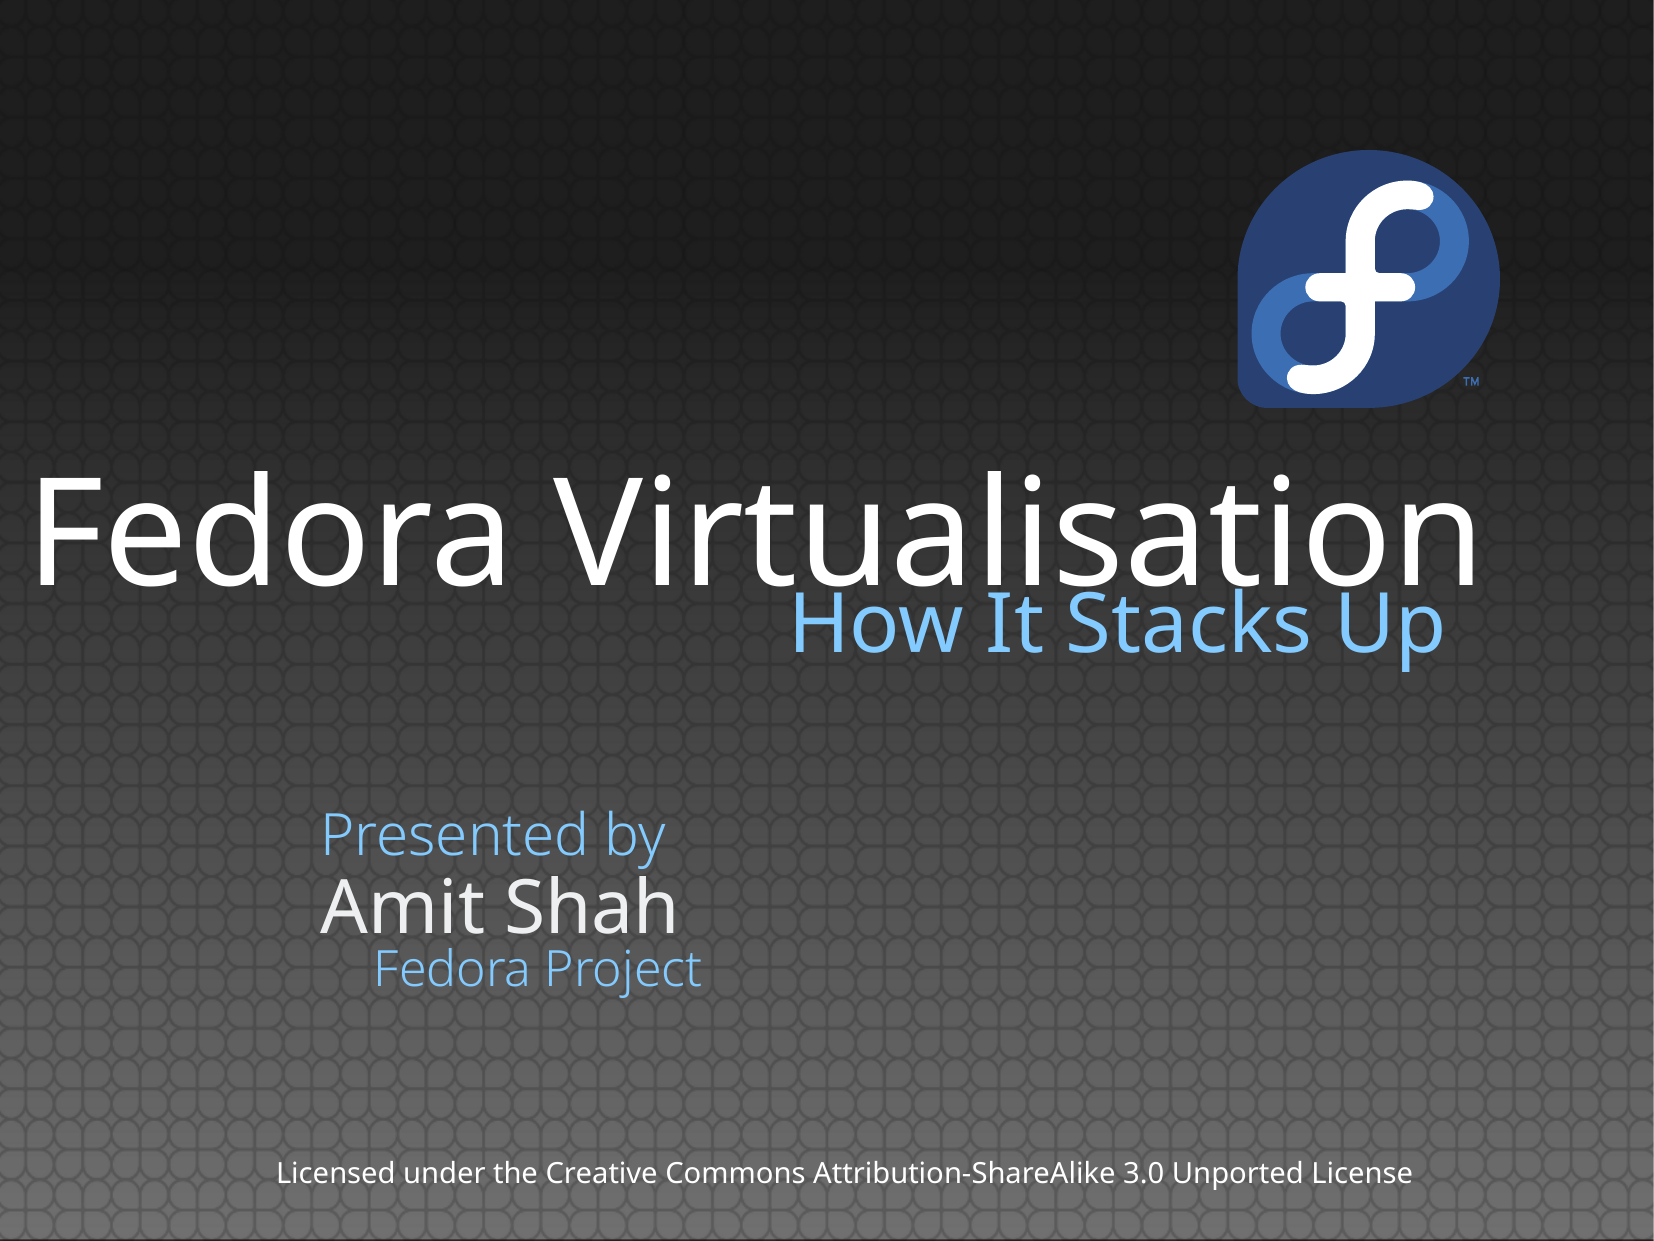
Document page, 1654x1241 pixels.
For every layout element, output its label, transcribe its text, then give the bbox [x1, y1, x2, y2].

text_box Fedora Project [359, 925, 722, 997]
text_box Licensed under the Creative Commons Attribution-ShareAlike 3.0 Unported License [285, 1144, 1405, 1229]
text_box Presented by [305, 785, 681, 866]
picture [0, 0, 1654, 1241]
text_box Amit Shah [305, 846, 1057, 946]
subtitle How It Stacks Up [100, 601, 1447, 667]
text_box Fedora Virtualisation [28, 417, 1484, 601]
